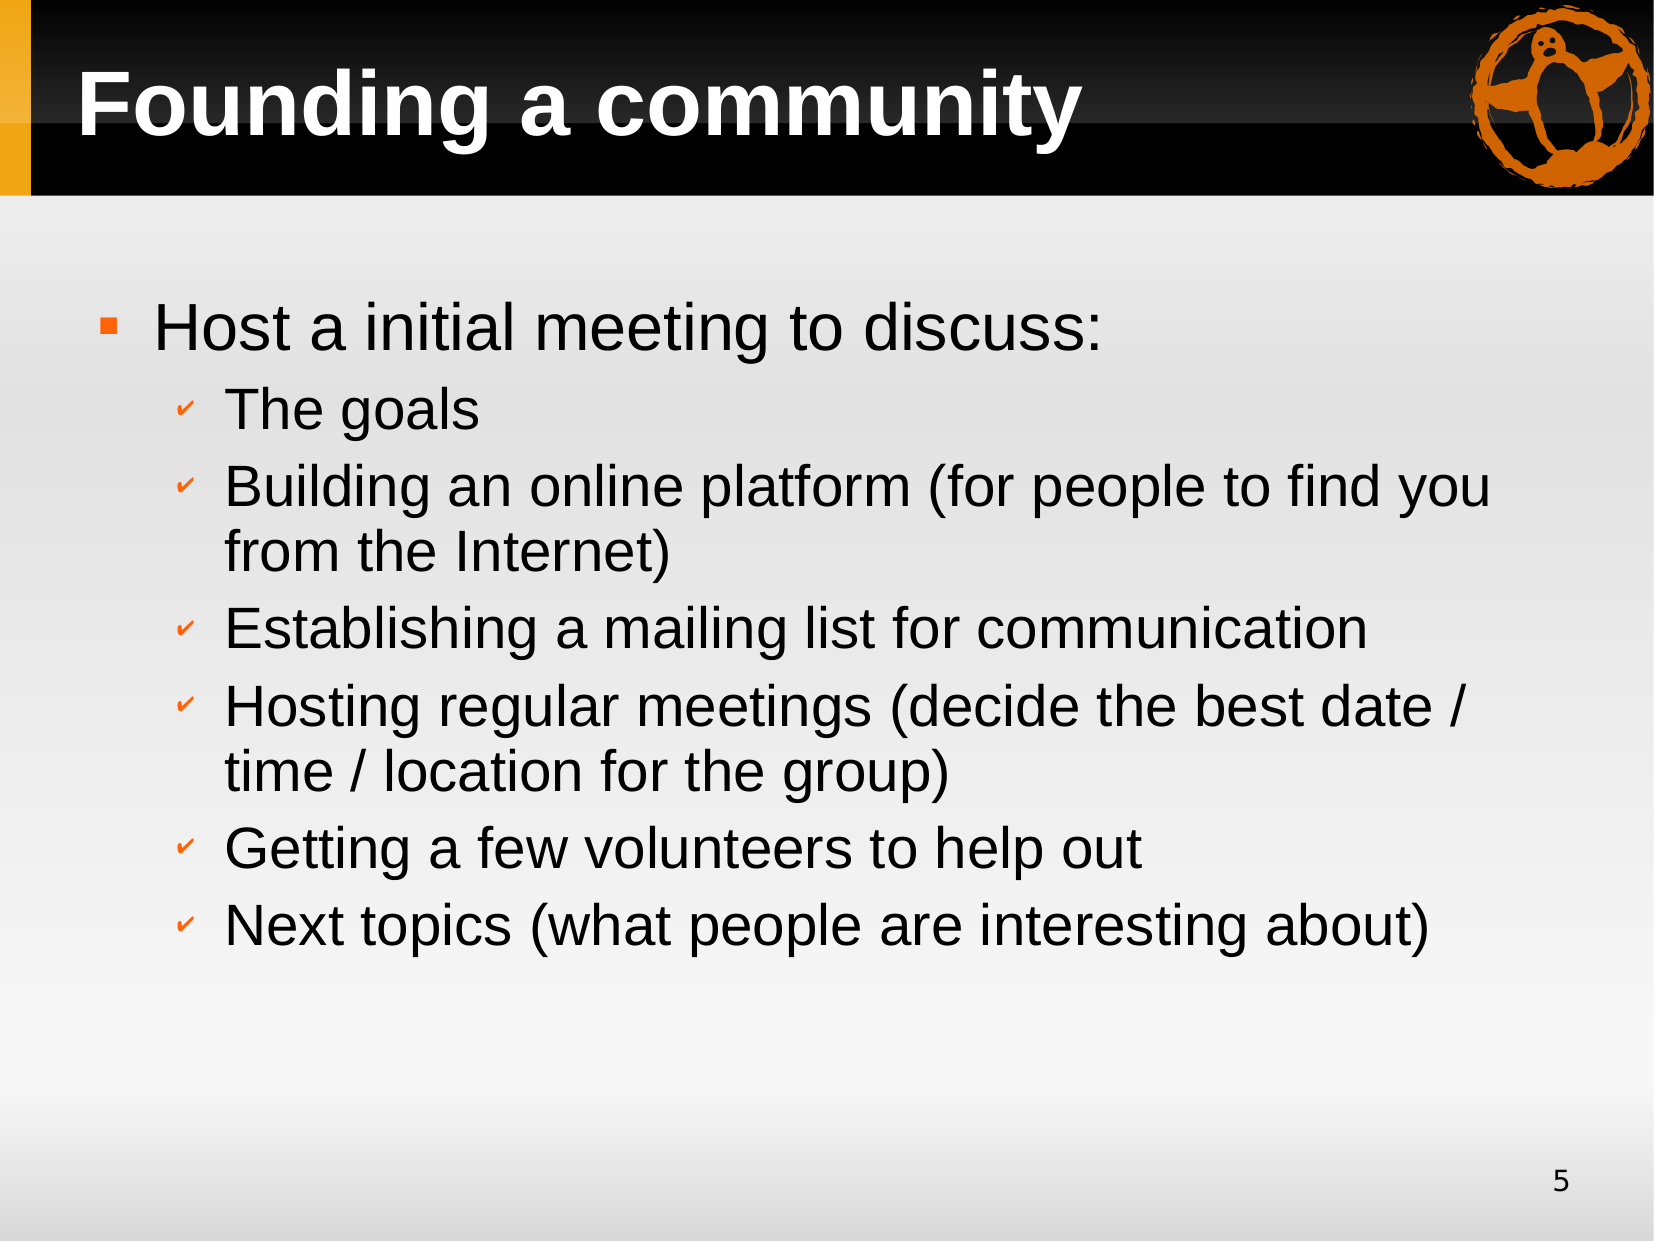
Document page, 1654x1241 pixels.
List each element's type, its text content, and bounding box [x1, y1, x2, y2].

list Host a initial meeting to discuss: The goals Building an online platform (for people to find you from the Internet) Establishing a mailing list for communication Hosting regular meetings (decide the best date / time / location for the group) Getting a few volunteers to help out Next topics (what people are interesting about) [82, 290, 1571, 1109]
picture [0, 0, 1654, 1241]
title Founding a community [76, 0, 1565, 208]
